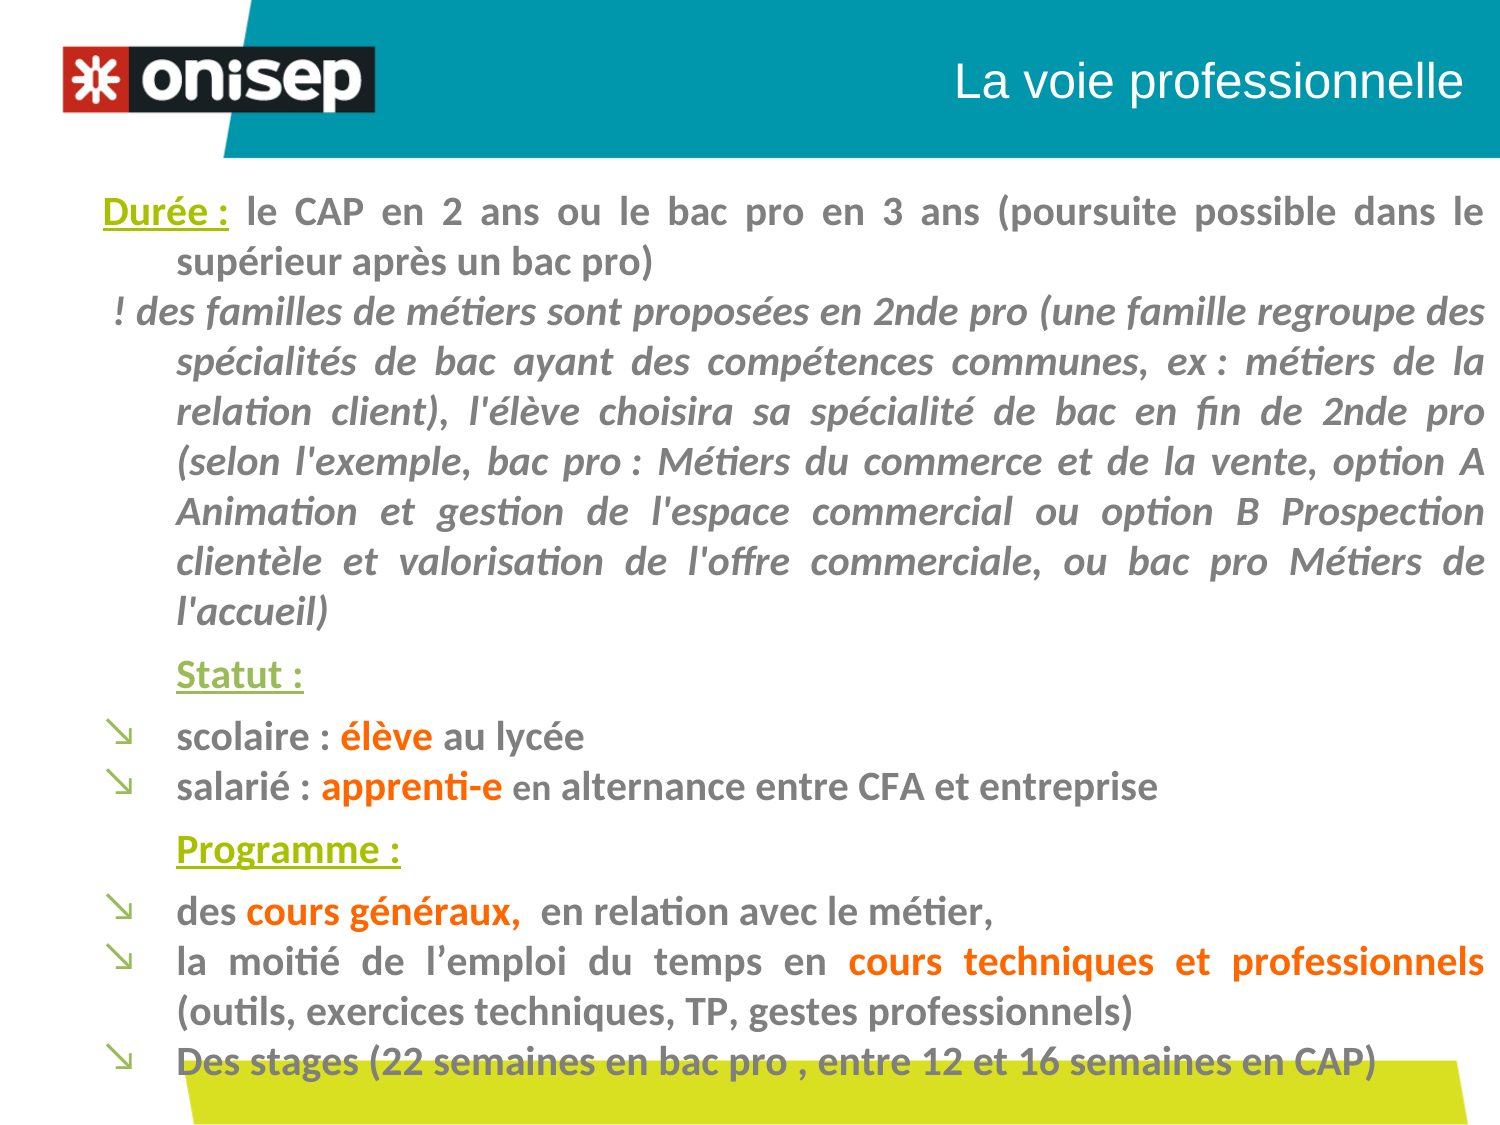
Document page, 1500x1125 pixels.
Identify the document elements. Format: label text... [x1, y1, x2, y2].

text_box Durée : le CAP en 2 ans ou le bac pro en 3 ans (poursuite possible dans le supérieur après un bac pro) ! des familles de métiers sont proposées en 2nde pro (une famille regroupe des spécialités de bac ayant des compétences communes, ex : métiers de la relation client), l'élève choisira sa spécialité de bac en fin de 2nde pro (selon l'exemple, bac pro : Métiers du commerce et de la vente, option A Animation et gestion de l'espace commercial ou option B Prospection clientèle et valorisation de l'offre commerciale, ou bac pro Métiers de l'accueil) Statut : scolaire : élève au lycée salarié : apprenti-e en alternance entre CFA et entreprise Programme : des cours généraux, en relation avec le métier, la moitié de l’emploi du temps en cours techniques et professionnels (outils, exercices techniques, TP, gestes professionnels) Des stages (22 semaines en bac pro , entre 12 et 16 semaines en CAP) [11, 176, 1500, 1125]
picture [0, 0, 1500, 1125]
text_box La voie professionnelle [59, 40, 1480, 176]
